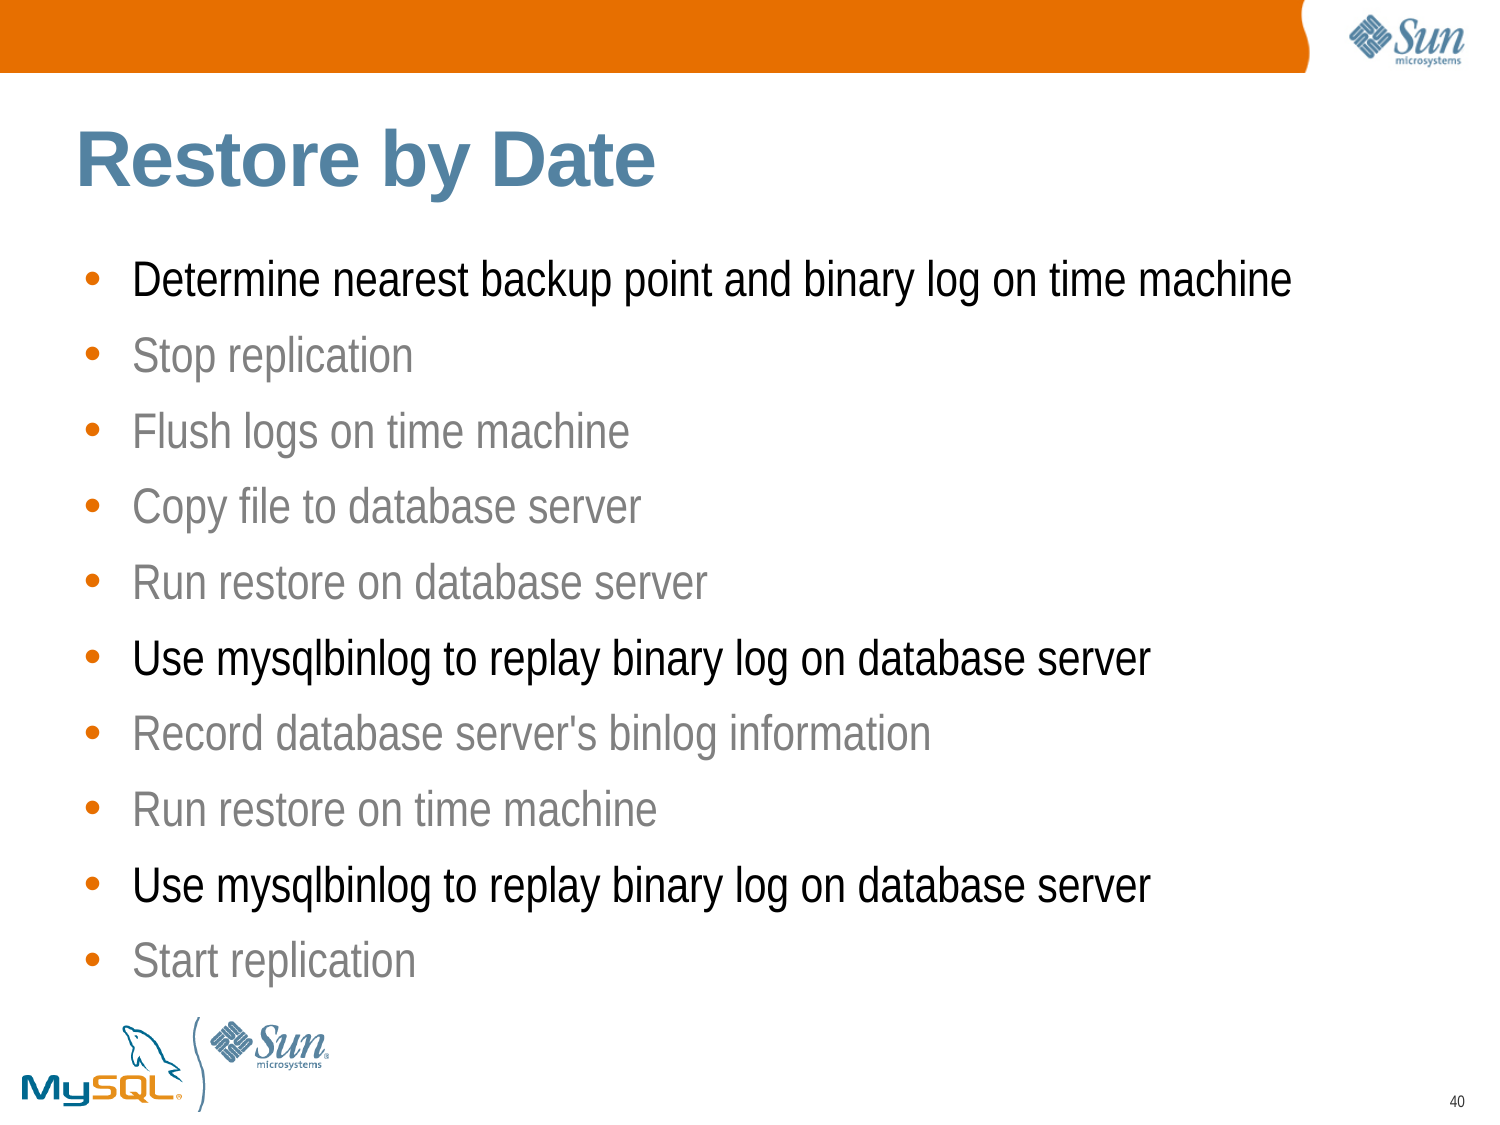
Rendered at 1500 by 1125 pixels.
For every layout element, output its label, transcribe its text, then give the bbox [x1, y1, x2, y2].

list Determine nearest backup point and binary log on time machine Stop replication Flush logs on time machine Copy file to database server Run restore on database server Use mysqlbinlog to replay binary log on database server Record database server's binlog information Run restore on time machine Use mysqlbinlog to replay binary log on database server Start replication [64, 258, 1401, 1062]
picture [0, 0, 1500, 73]
picture [22, 1017, 329, 1112]
title Restore by Date [75, 123, 1437, 227]
